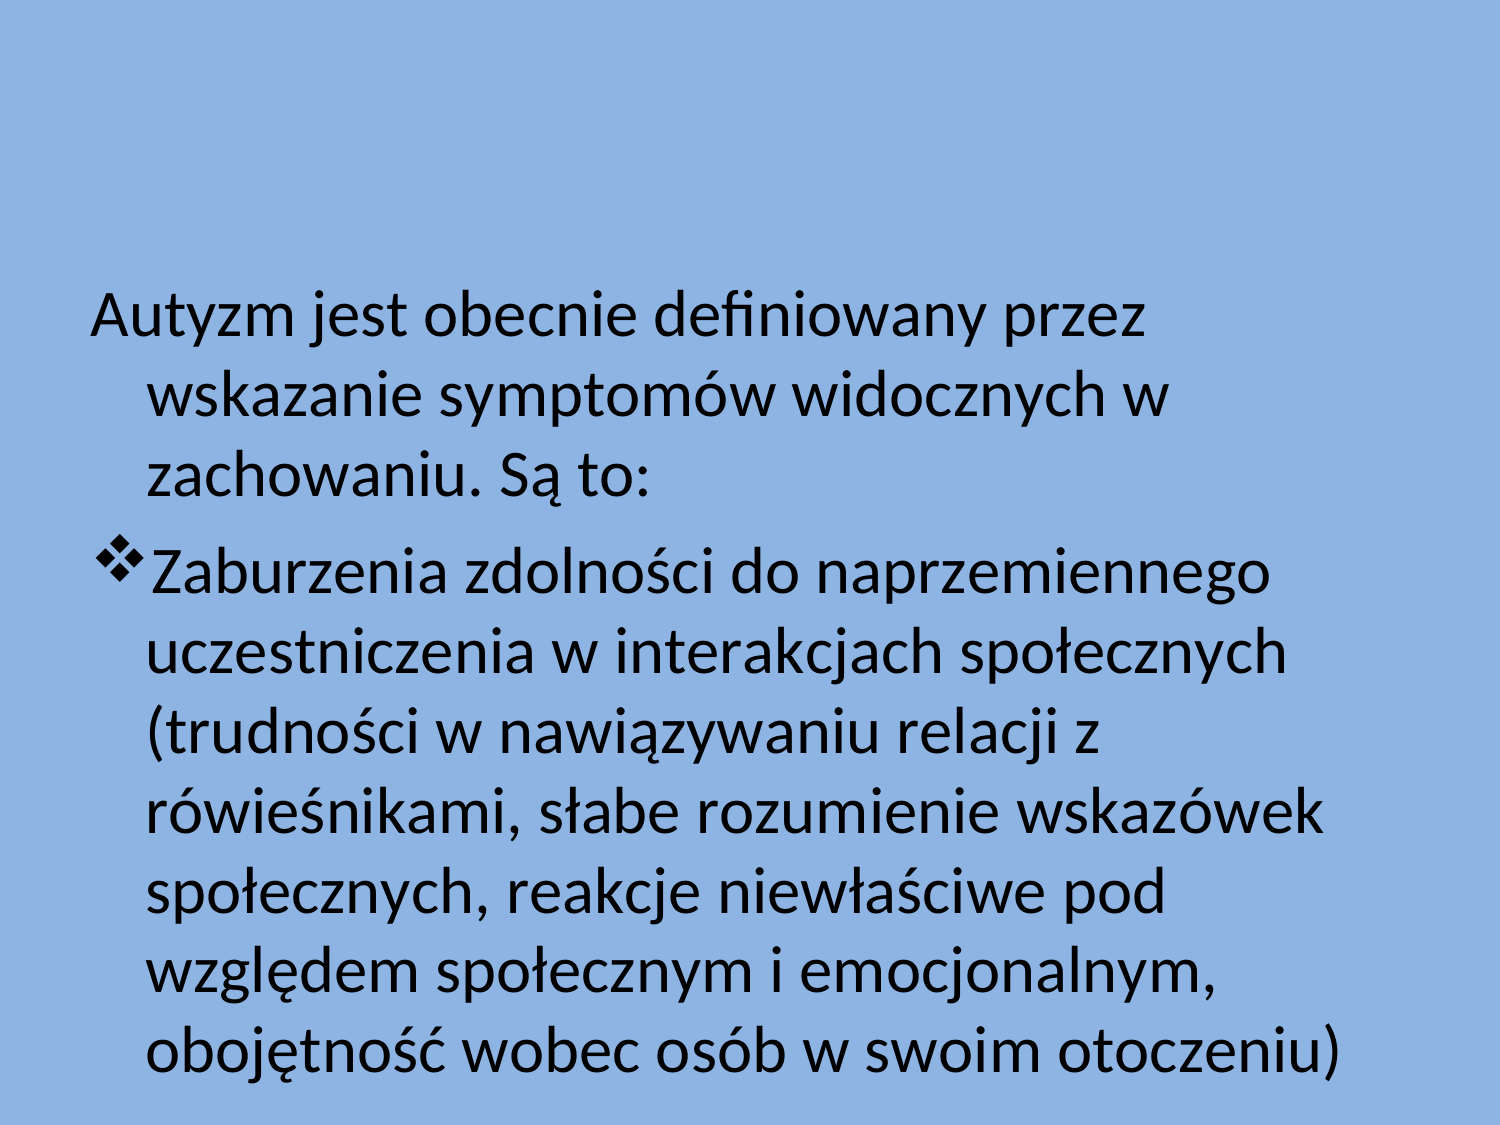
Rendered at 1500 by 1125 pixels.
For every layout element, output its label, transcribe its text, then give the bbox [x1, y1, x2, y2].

text_box Autyzm jest obecnie definiowany przez wskazanie symptomów widocznych w zachowaniu. Są to: Zaburzenia zdolności do naprzemiennego uczestniczenia w interakcjach społecznych (trudności w nawiązywaniu relacji z rówieśnikami, słabe rozumienie wskazówek społecznych, reakcje niewłaściwe pod względem społecznym i emocjonalnym, obojętność wobec osób w swoim otoczeniu) [75, 262, 1426, 1005]
